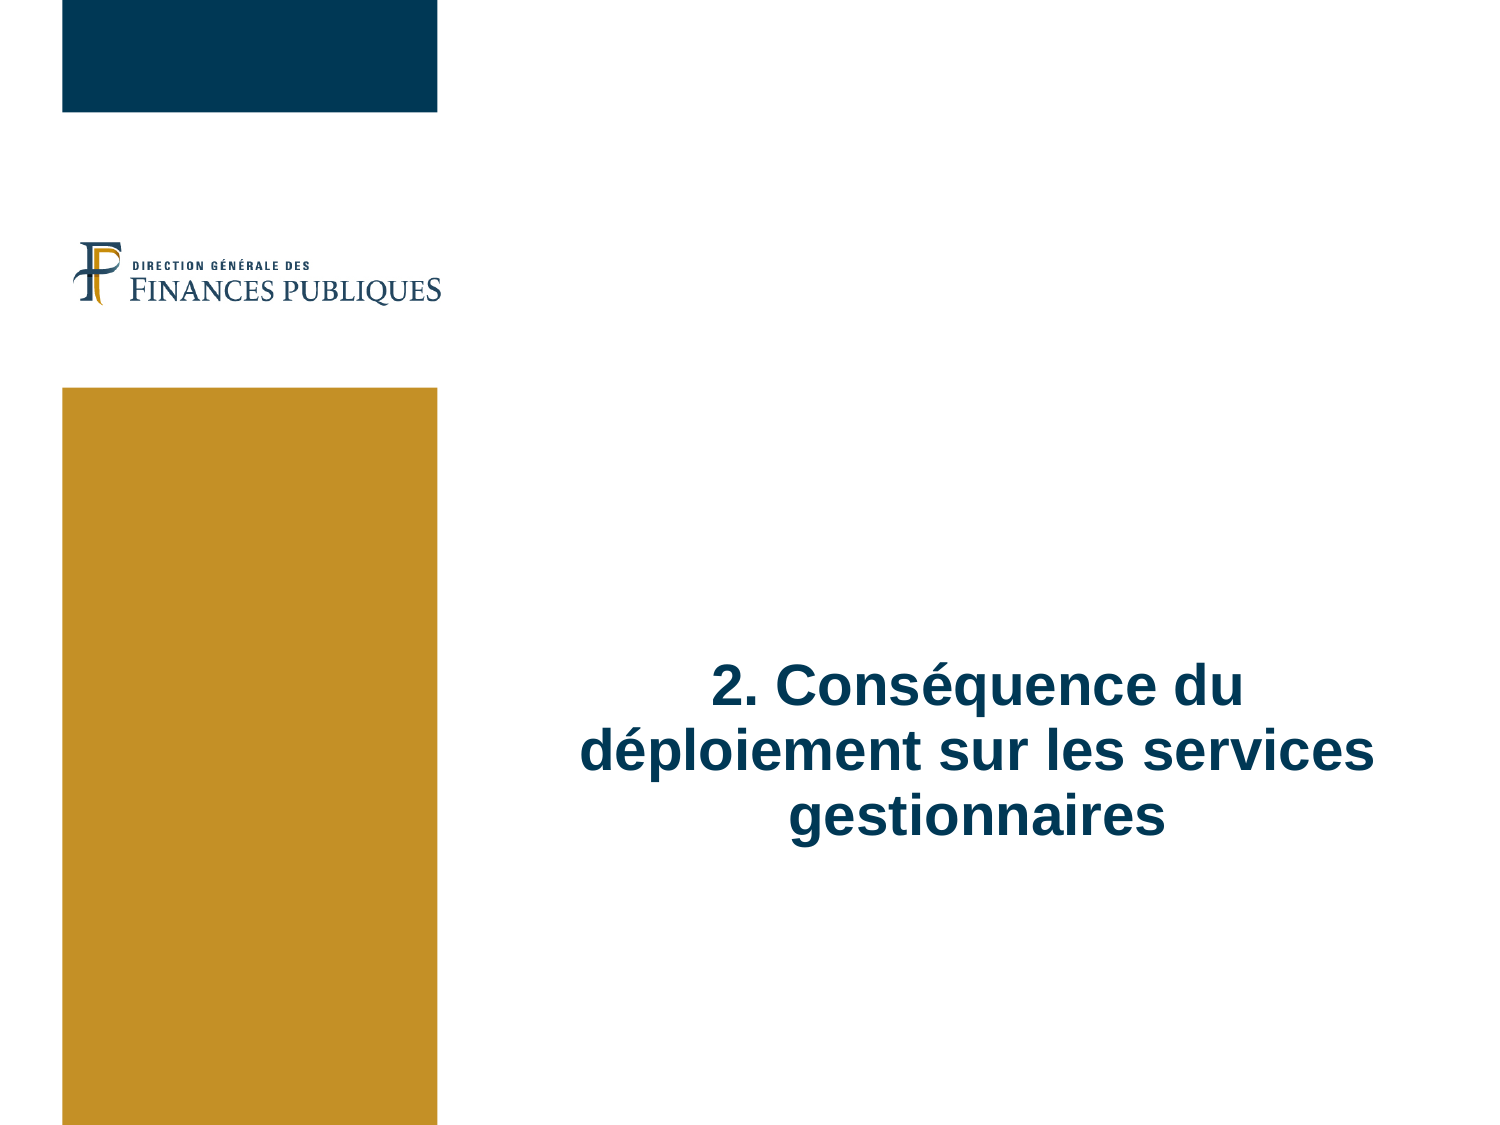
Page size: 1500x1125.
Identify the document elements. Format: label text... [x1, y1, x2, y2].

subtitle 2. Conséquence du déploiement sur les services gestionnaires [531, 501, 1425, 999]
picture [50, 219, 463, 328]
